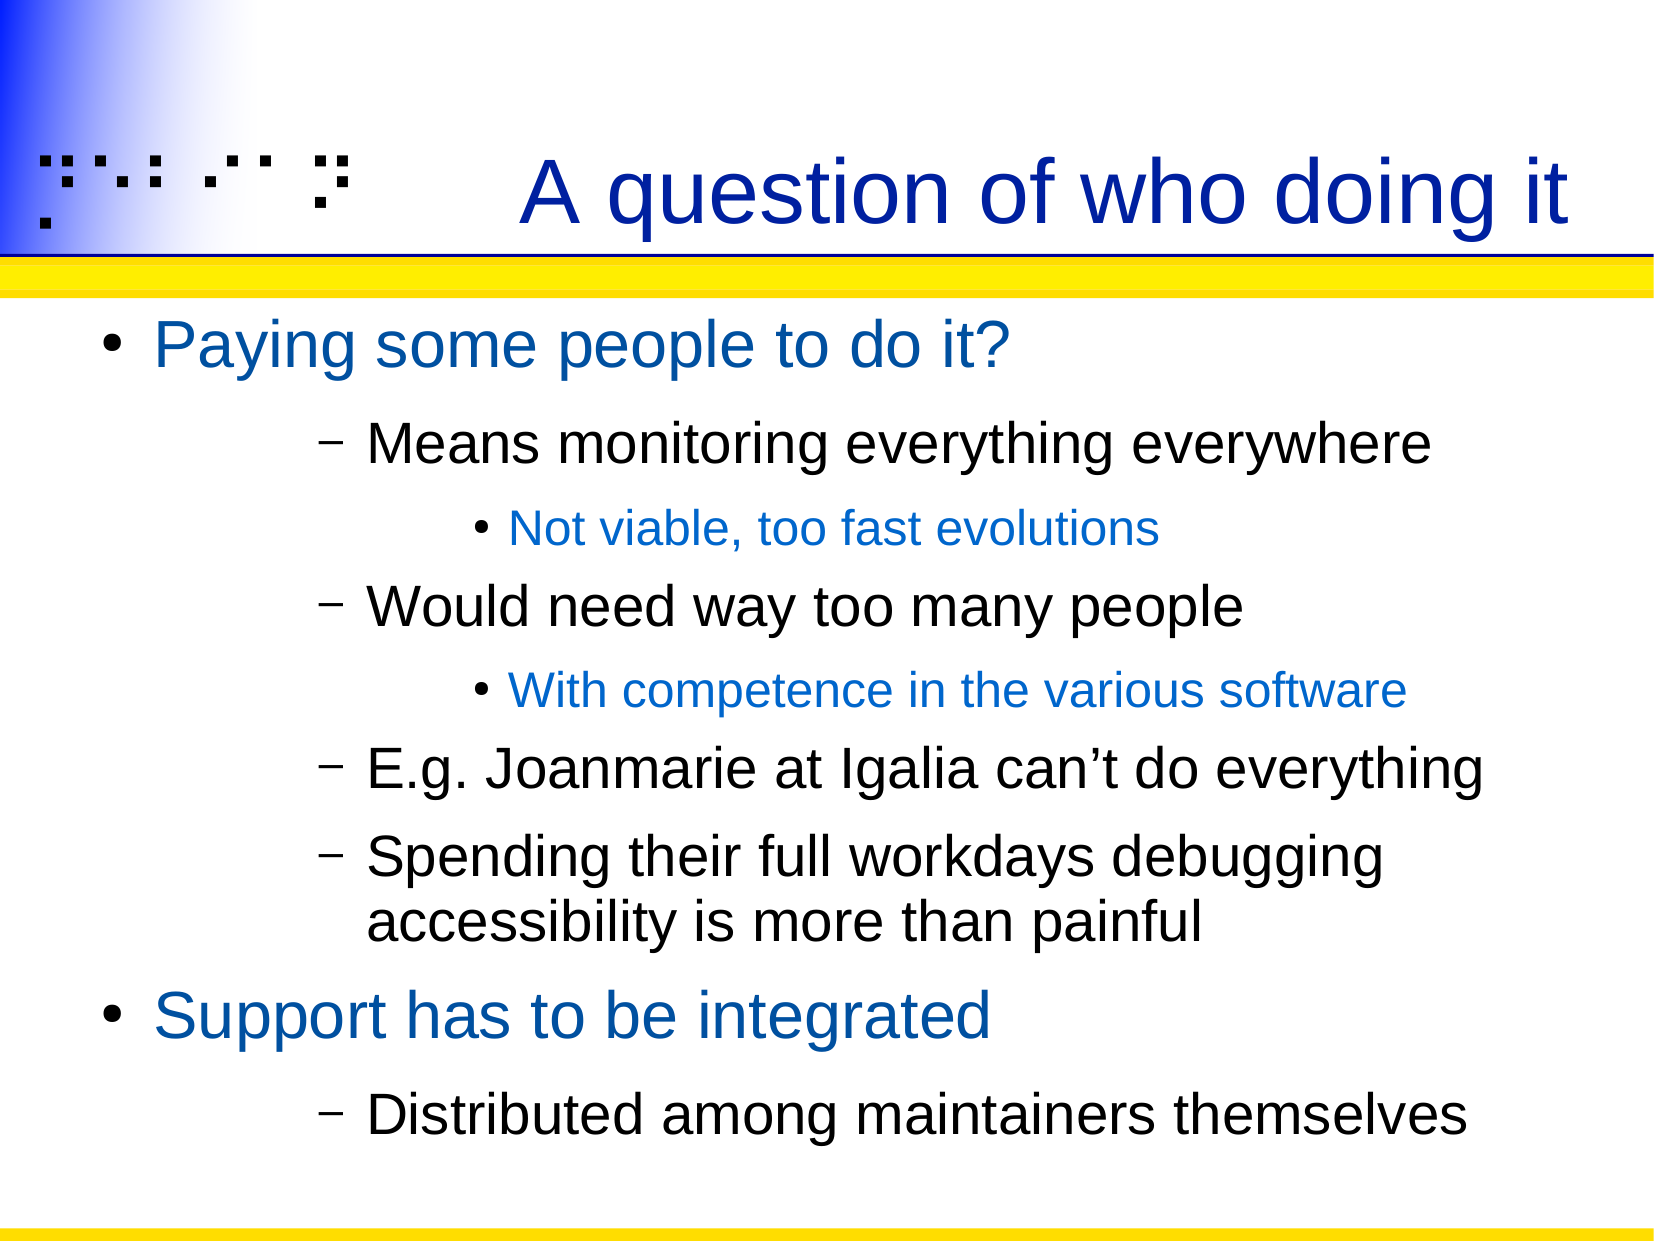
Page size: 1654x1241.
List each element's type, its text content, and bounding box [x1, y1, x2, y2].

title A question of who doing it [372, 126, 1571, 257]
list Paying some people to do it? Means monitoring everything everywhere Not viable, too fast evolutions Would need way too many people With competence in the various software E.g. Joanmarie at Igalia can’t do everything Spending their full workdays debugging accessibility is more than painful Support has to be integrated Distributed among maintainers themselves [82, 307, 1571, 1148]
